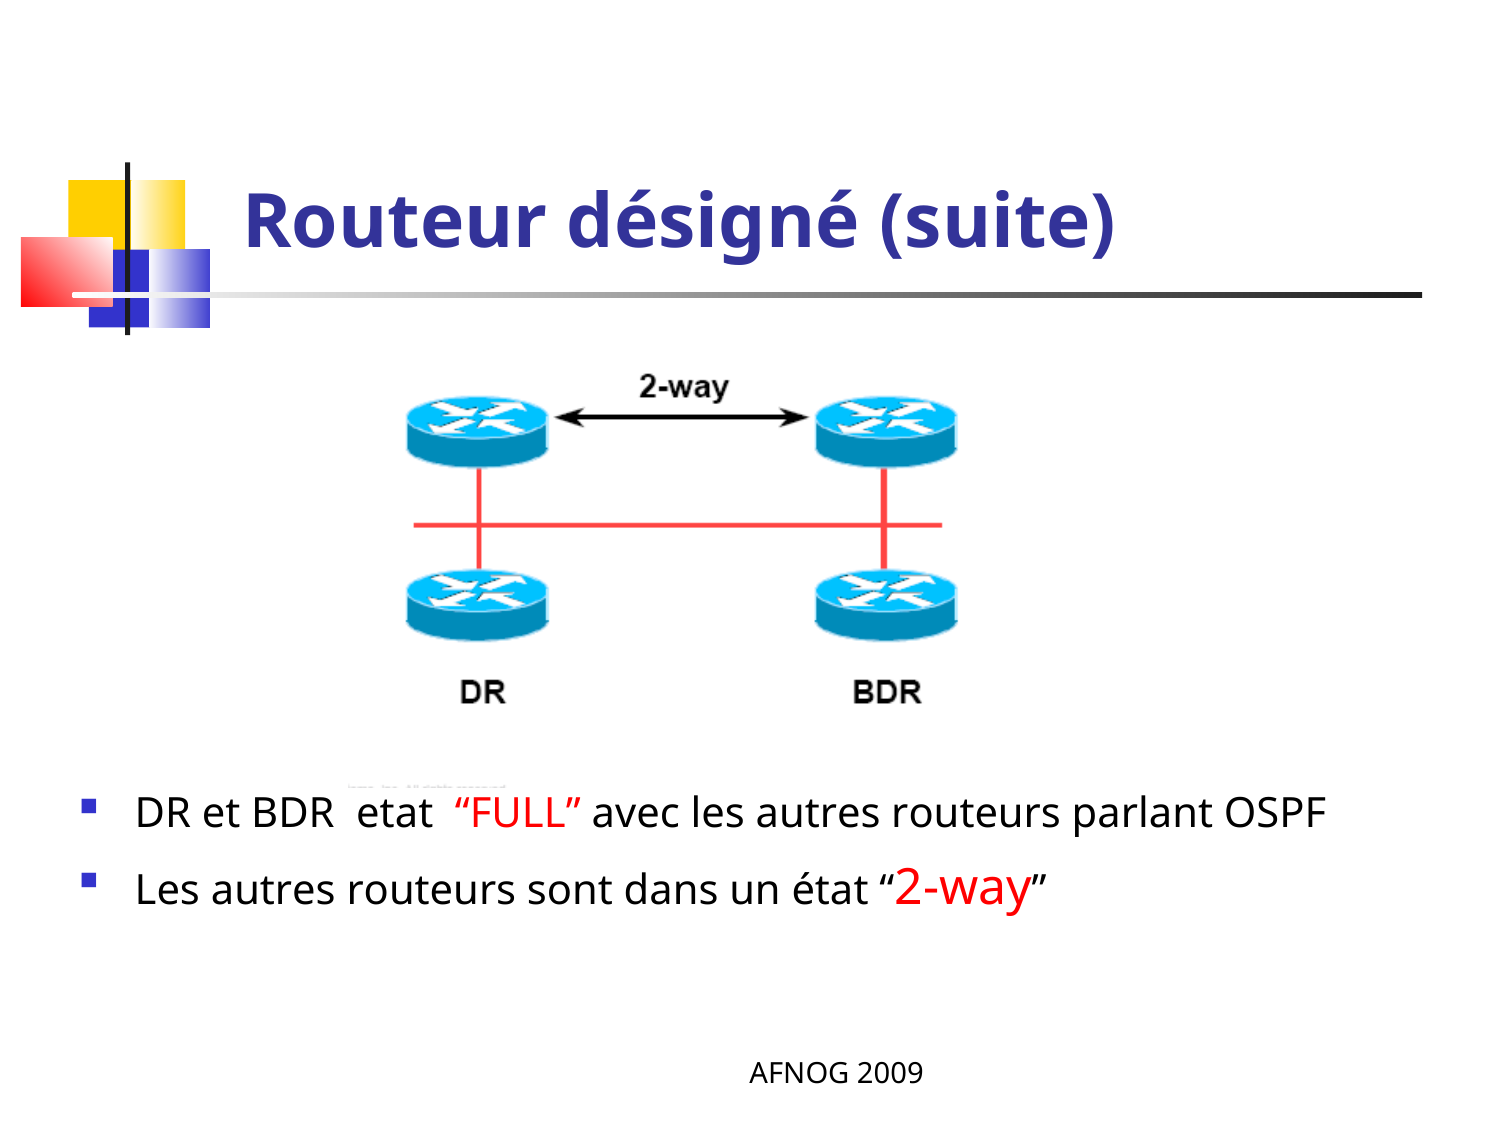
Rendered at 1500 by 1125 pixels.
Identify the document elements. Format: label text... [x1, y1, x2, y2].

title Routeur désigné (suite)‏ [188, 35, 1468, 276]
picture [348, 350, 1041, 788]
list DR et BDR etat “FULL” avec les autres routeurs parlant OSPF‏ Les autres routeurs sont dans un état “2-way” [64, 774, 1436, 953]
